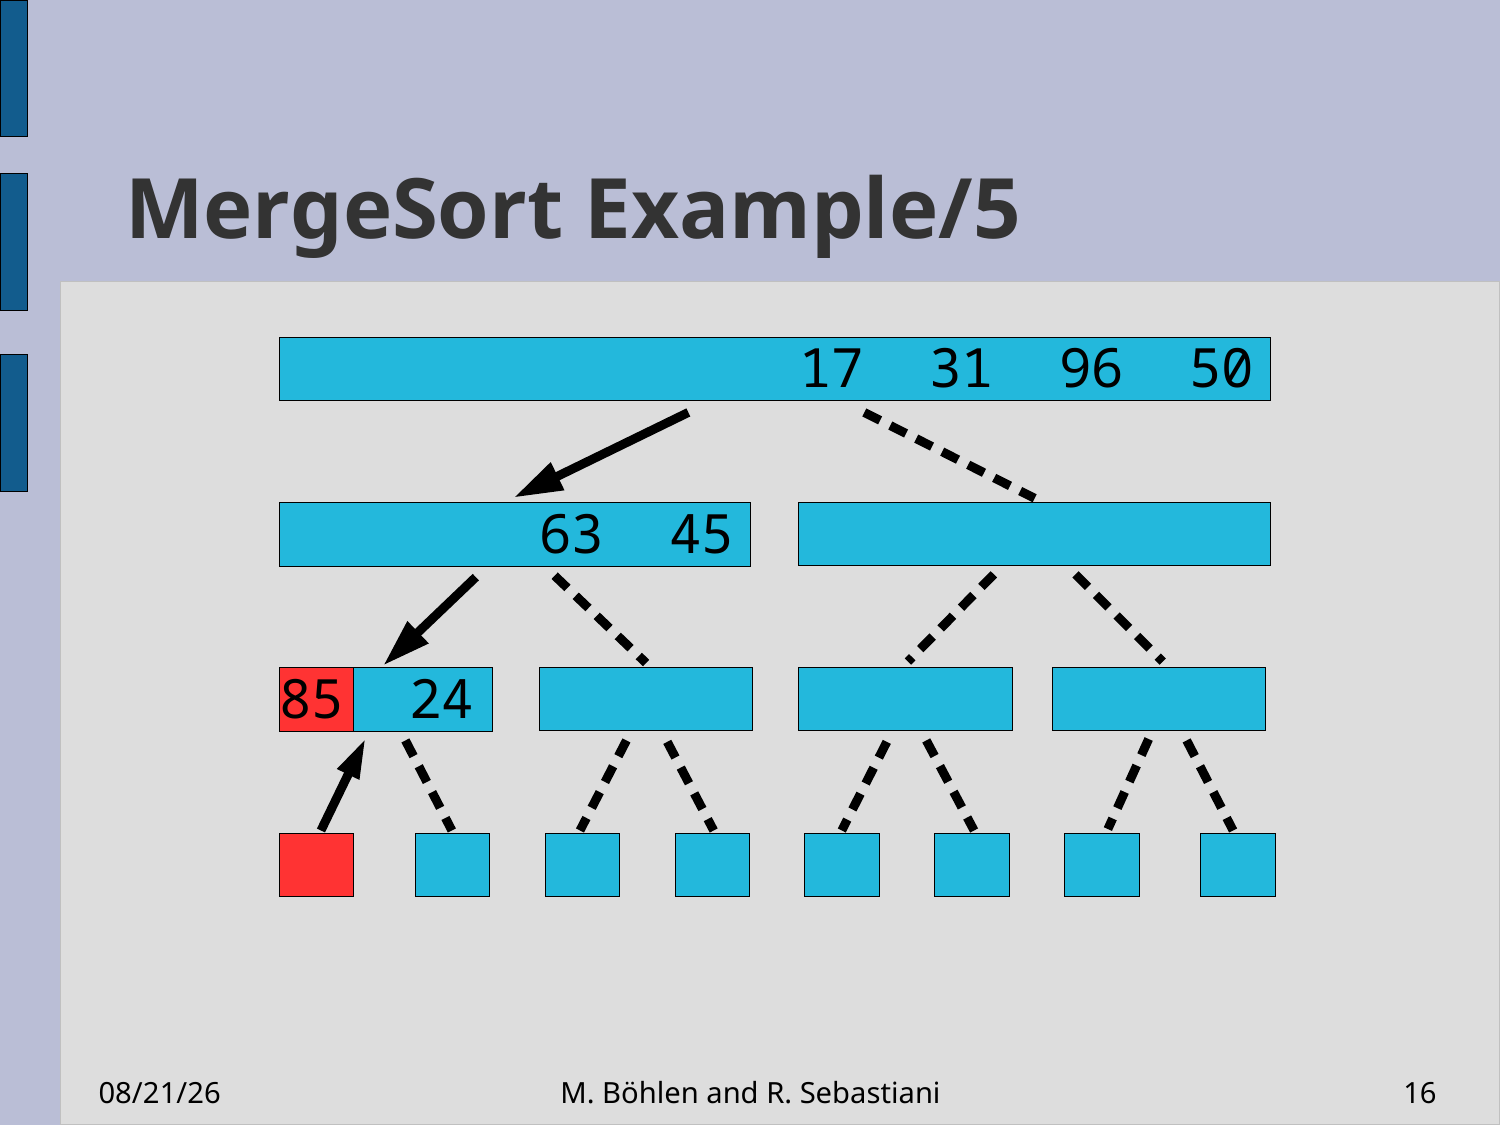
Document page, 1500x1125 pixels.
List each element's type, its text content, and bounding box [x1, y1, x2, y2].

text_box [934, 833, 1010, 897]
text_box [1200, 833, 1276, 897]
text_box [545, 833, 620, 897]
text_box [415, 833, 490, 897]
text_box [279, 833, 354, 897]
text_box 63 45 [279, 502, 751, 566]
text_box [1052, 667, 1266, 731]
text_box [798, 502, 1271, 566]
text_box 85 24 [354, 667, 493, 731]
text_box [675, 833, 750, 897]
text_box [798, 667, 1013, 731]
text_box [1064, 833, 1140, 897]
text_box 85 [279, 667, 354, 731]
text_box 17 31 96 50 [279, 337, 1271, 401]
title MergeSort Example/5 [110, 67, 1392, 271]
text_box [804, 833, 880, 897]
text_box [539, 667, 753, 731]
